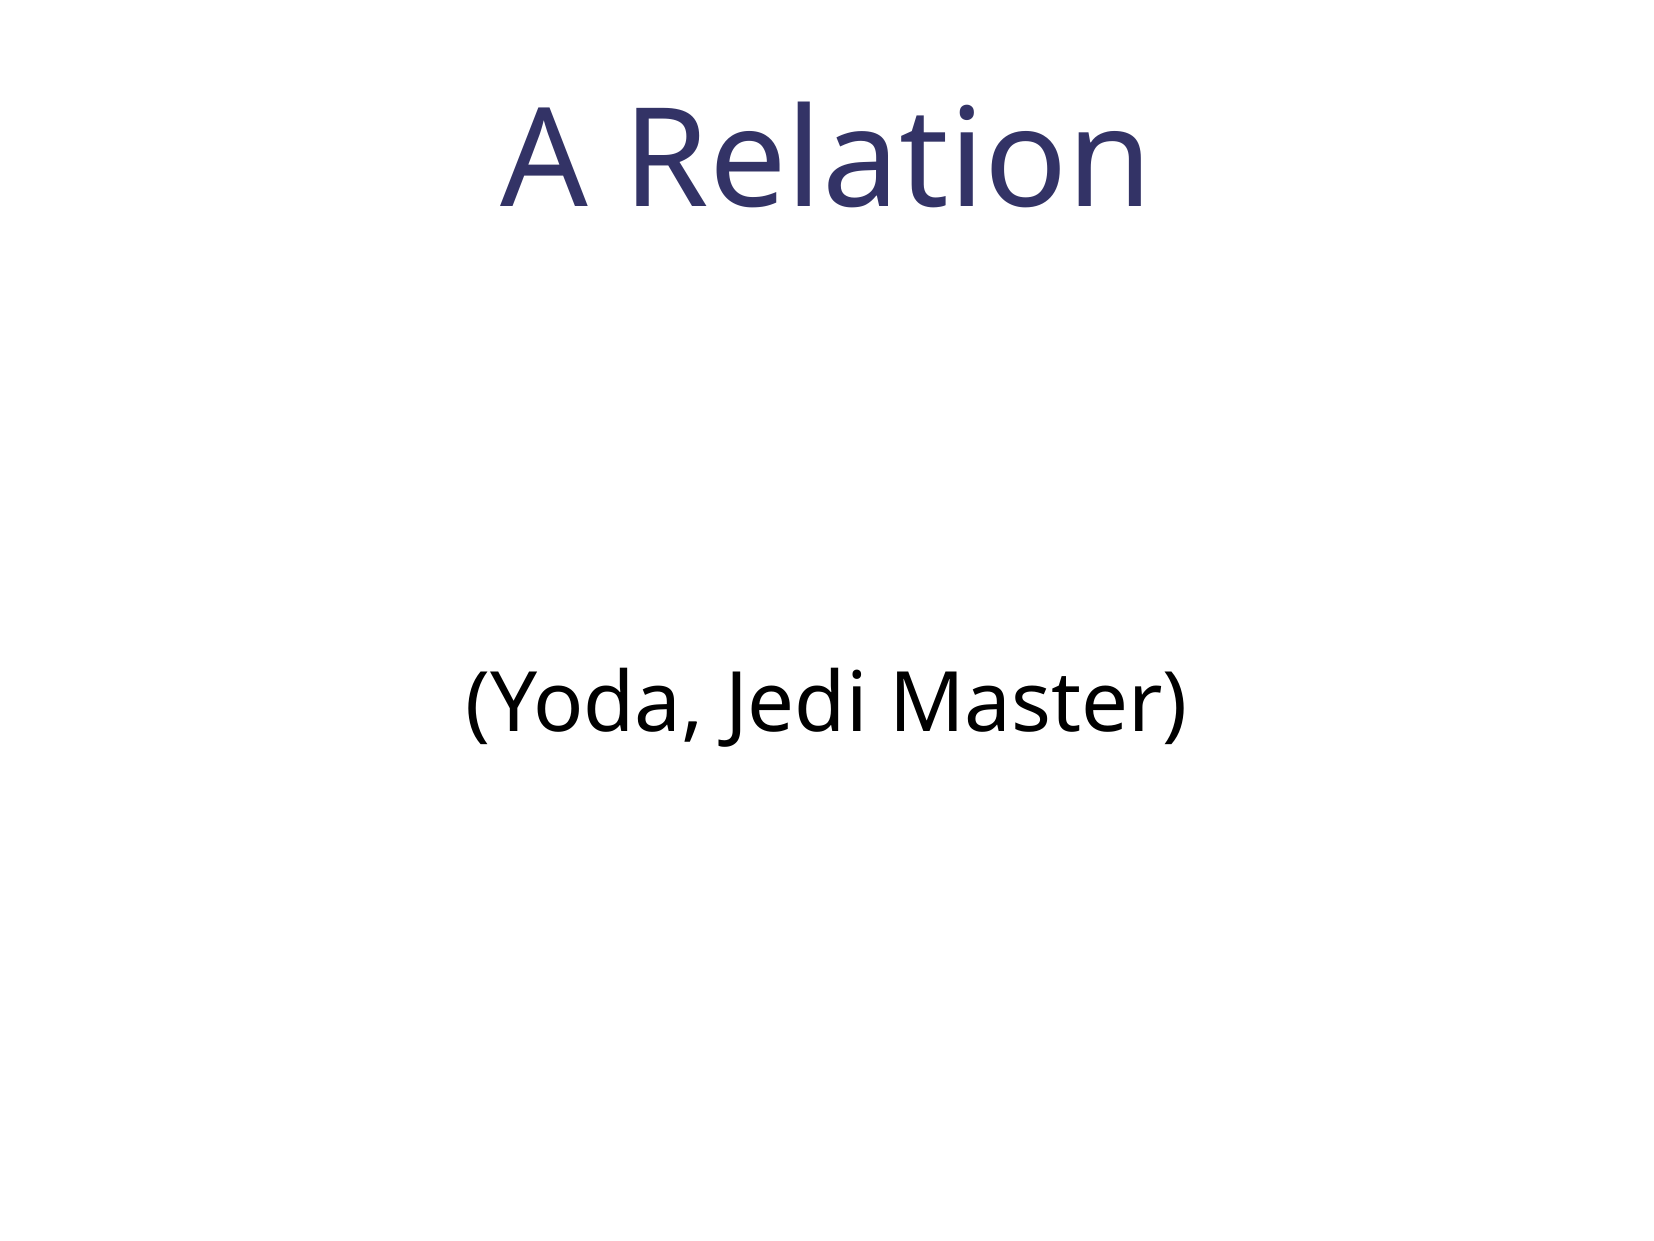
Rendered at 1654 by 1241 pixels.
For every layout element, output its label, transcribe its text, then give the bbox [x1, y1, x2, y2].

title A Relation [82, 56, 1571, 250]
subtitle (Yoda, Jedi Master) [82, 297, 1571, 1102]
